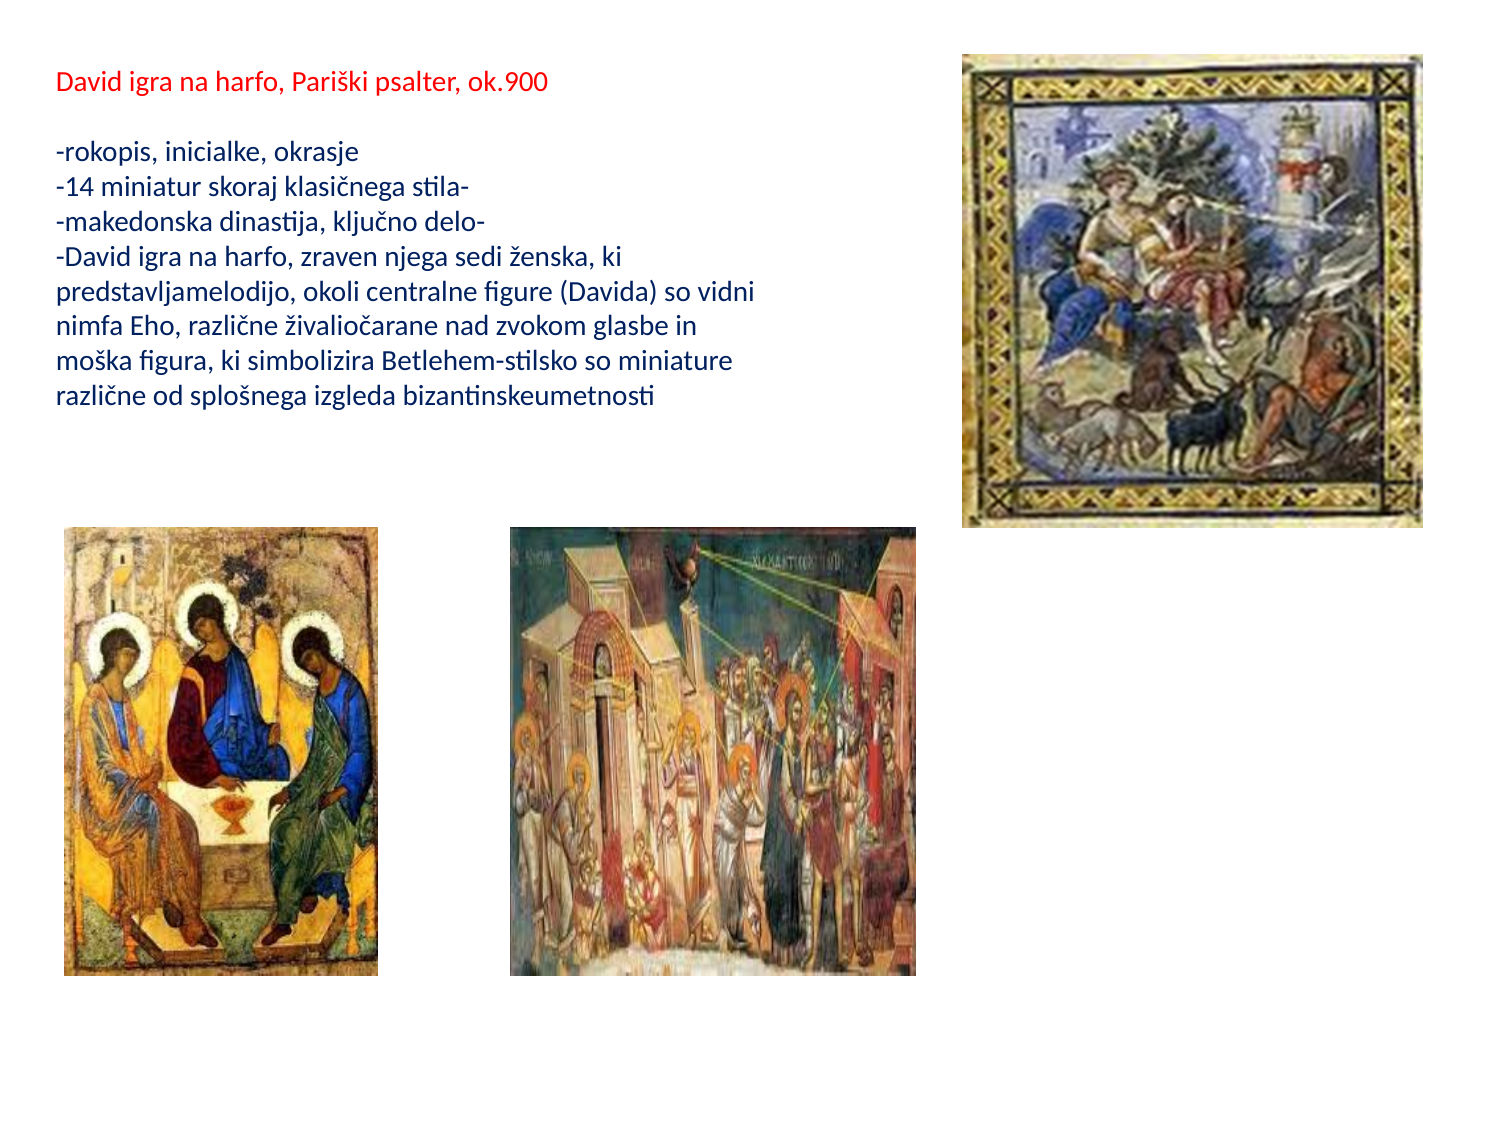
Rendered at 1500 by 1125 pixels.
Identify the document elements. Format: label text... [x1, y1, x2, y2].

text_box David igra na harfo, Pariški psalter, ok.900 -rokopis, inicialke, okrasje -14 miniatur skoraj klasičnega stila- -makedonska dinastija, ključno delo- -David igra na harfo, zraven njega sedi ženska, ki predstavljamelodijo, okoli centralne figure (Davida) so vidni nimfa Eho, različne živaliočarane nad zvokom glasbe in moška figura, ki simbolizira Betlehem-stilsko so miniature različne od splošnega izgleda bizantinskeumetnosti [41, 54, 792, 420]
picture [510, 527, 916, 977]
picture [64, 527, 378, 977]
picture [962, 54, 1423, 528]
